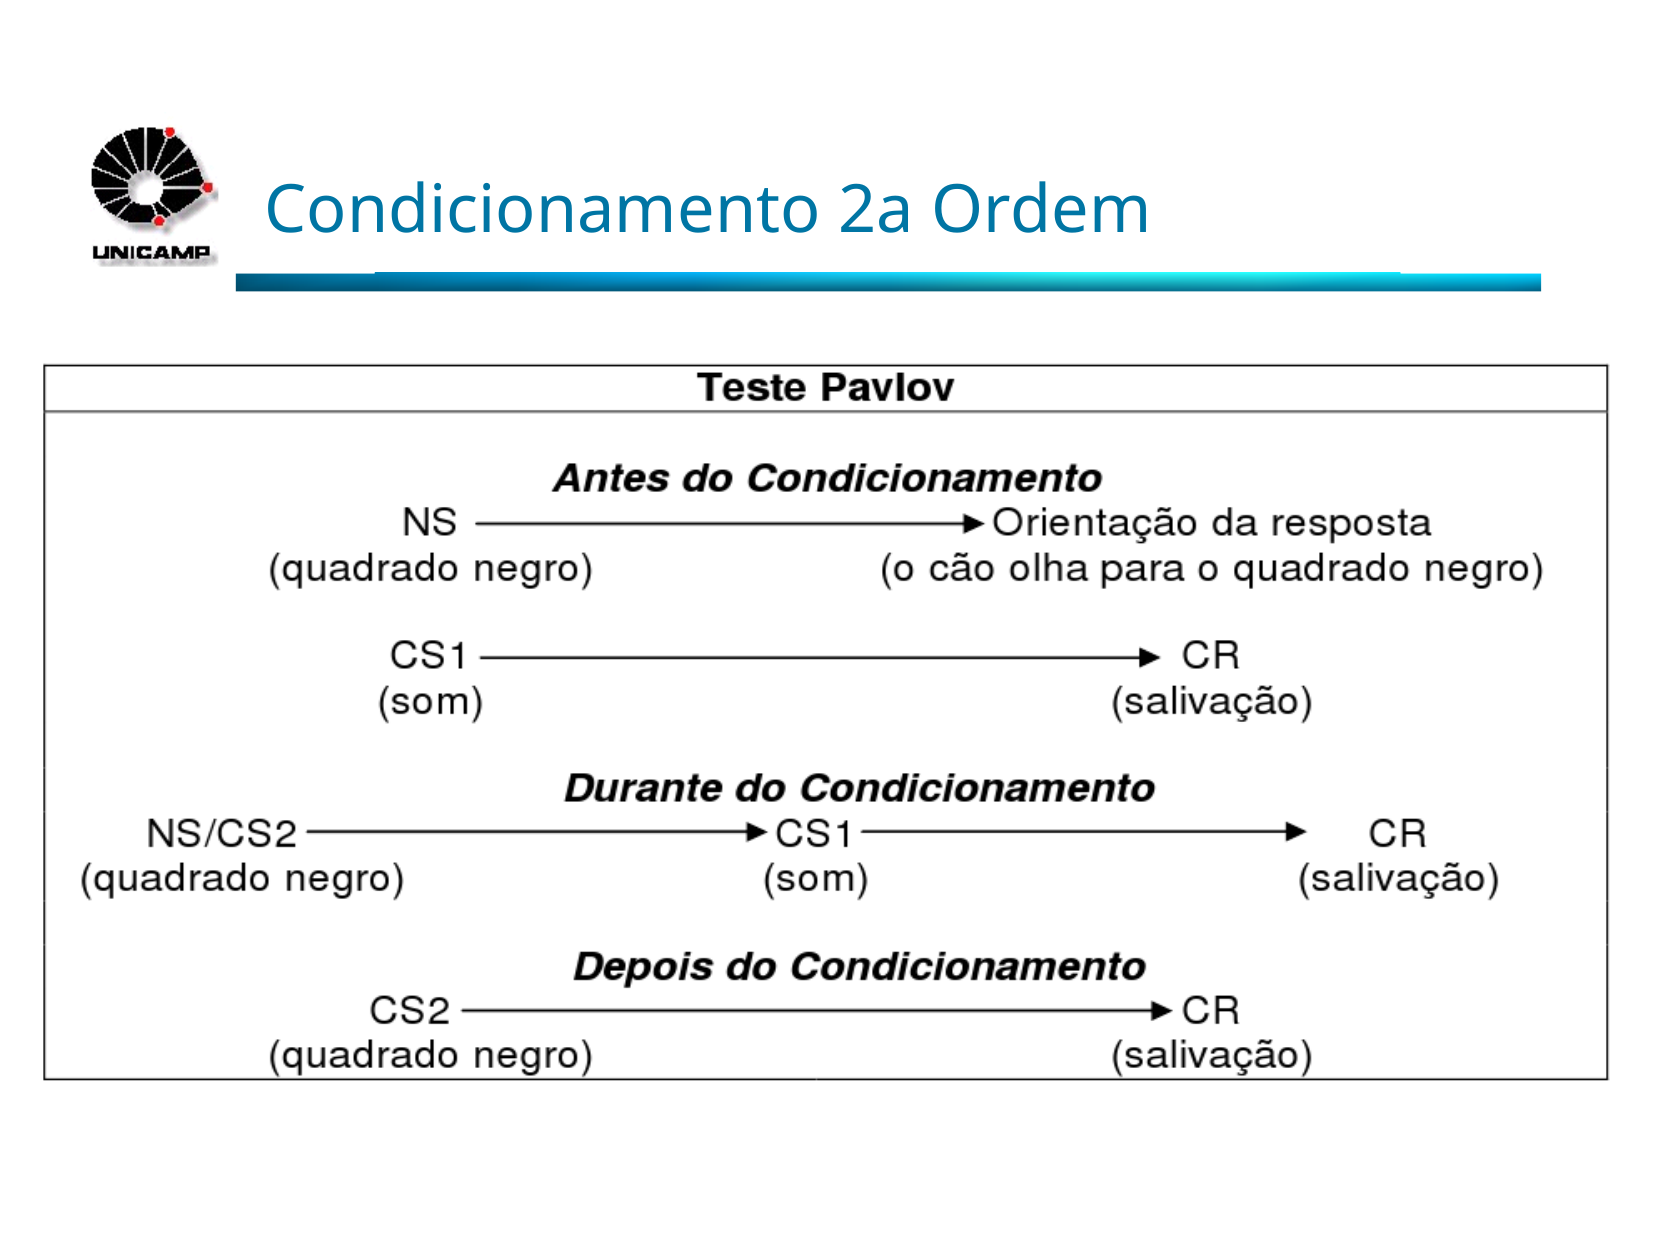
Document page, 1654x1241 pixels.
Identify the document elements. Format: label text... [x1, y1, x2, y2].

title Condicionamento 2a Ordem [264, 57, 1534, 250]
picture [125, 272, 1654, 295]
picture [32, 351, 1625, 1093]
